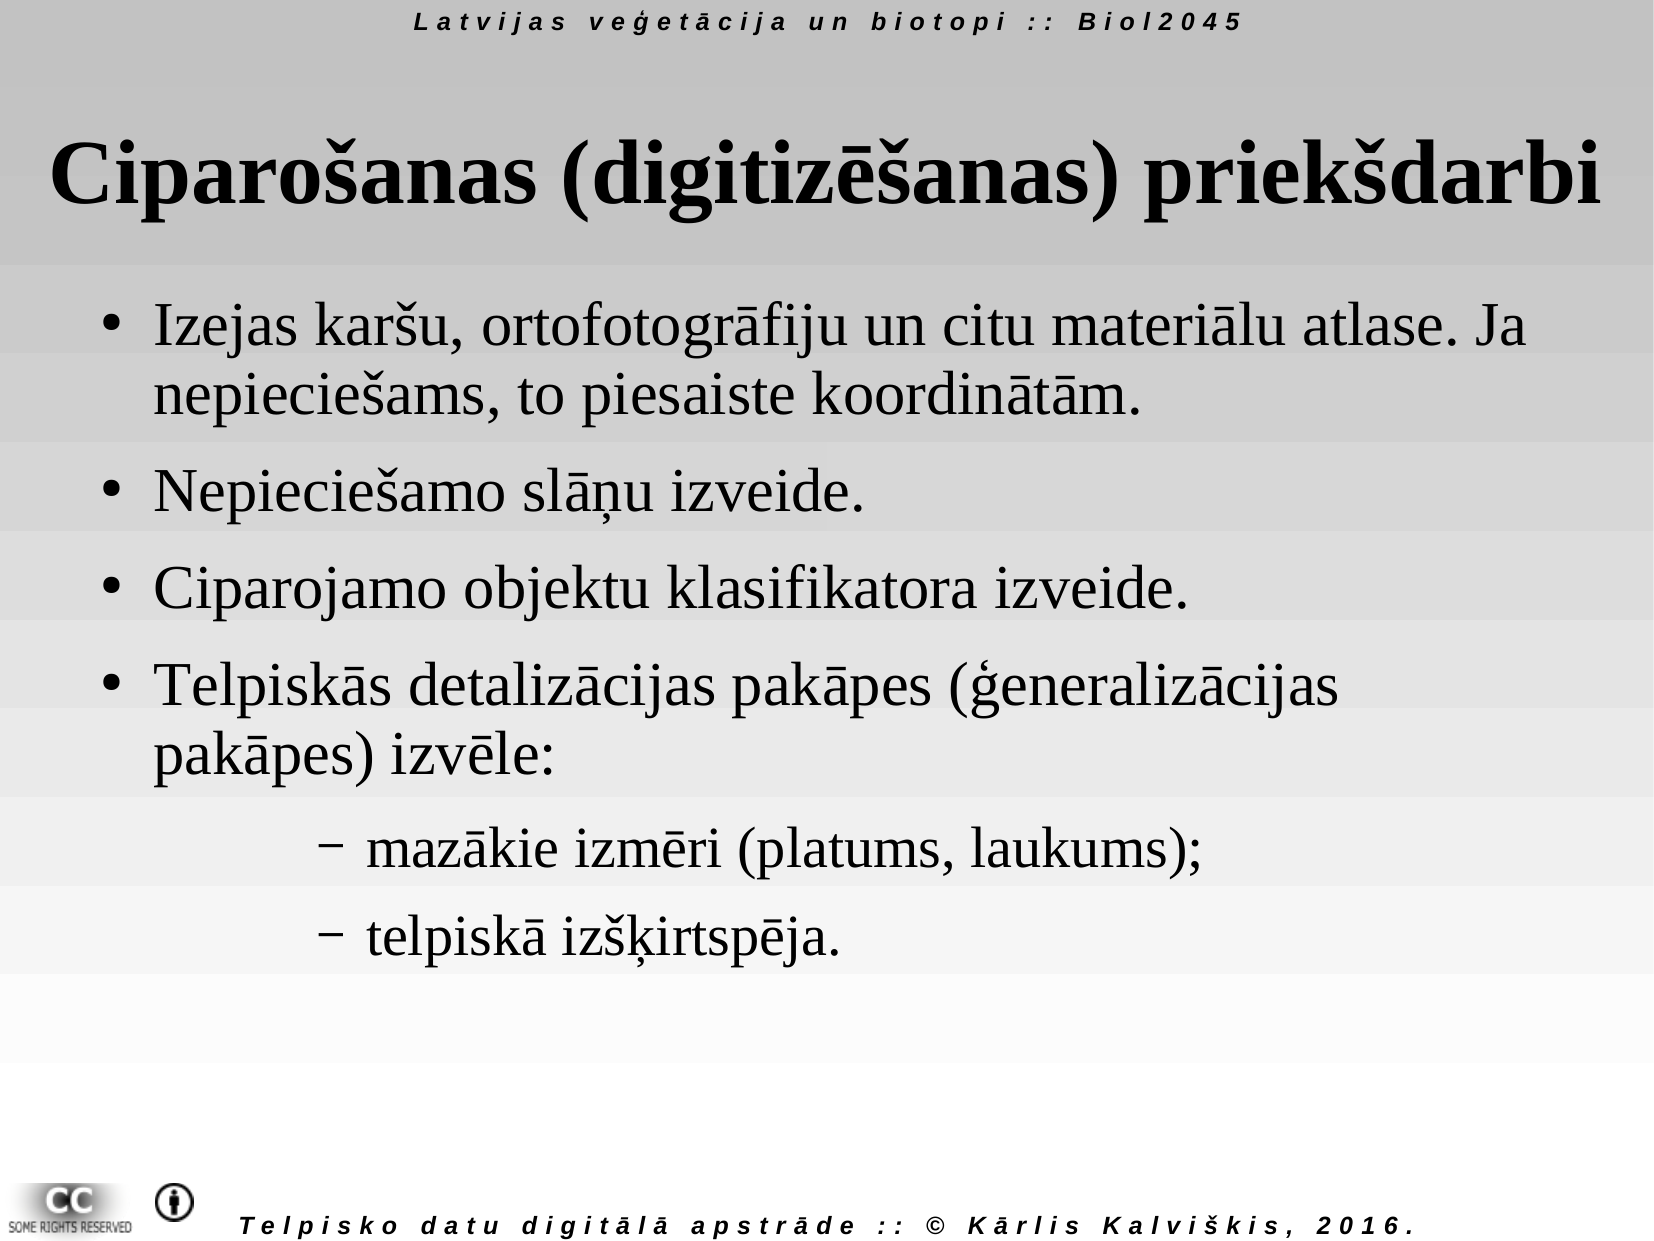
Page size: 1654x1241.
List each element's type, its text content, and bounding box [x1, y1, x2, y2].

title Ciparošanas (digitizēšanas) priekšdarbi [29, 49, 1625, 296]
picture [0, 0, 1654, 1241]
list Izejas karšu, ortofotogrāfiju un citu materiālu atlase. Ja nepieciešams, to piesaiste koordinātām. Nepieciešamo slāņu izveide. Ciparojamo objektu klasifikatora izveide. Telpiskās detalizācijas pakāpes (ģeneralizācijas pakāpes) izvēle: mazākie izmēri (platums, laukums); telpiskā izšķirtspēja. [82, 289, 1571, 1113]
